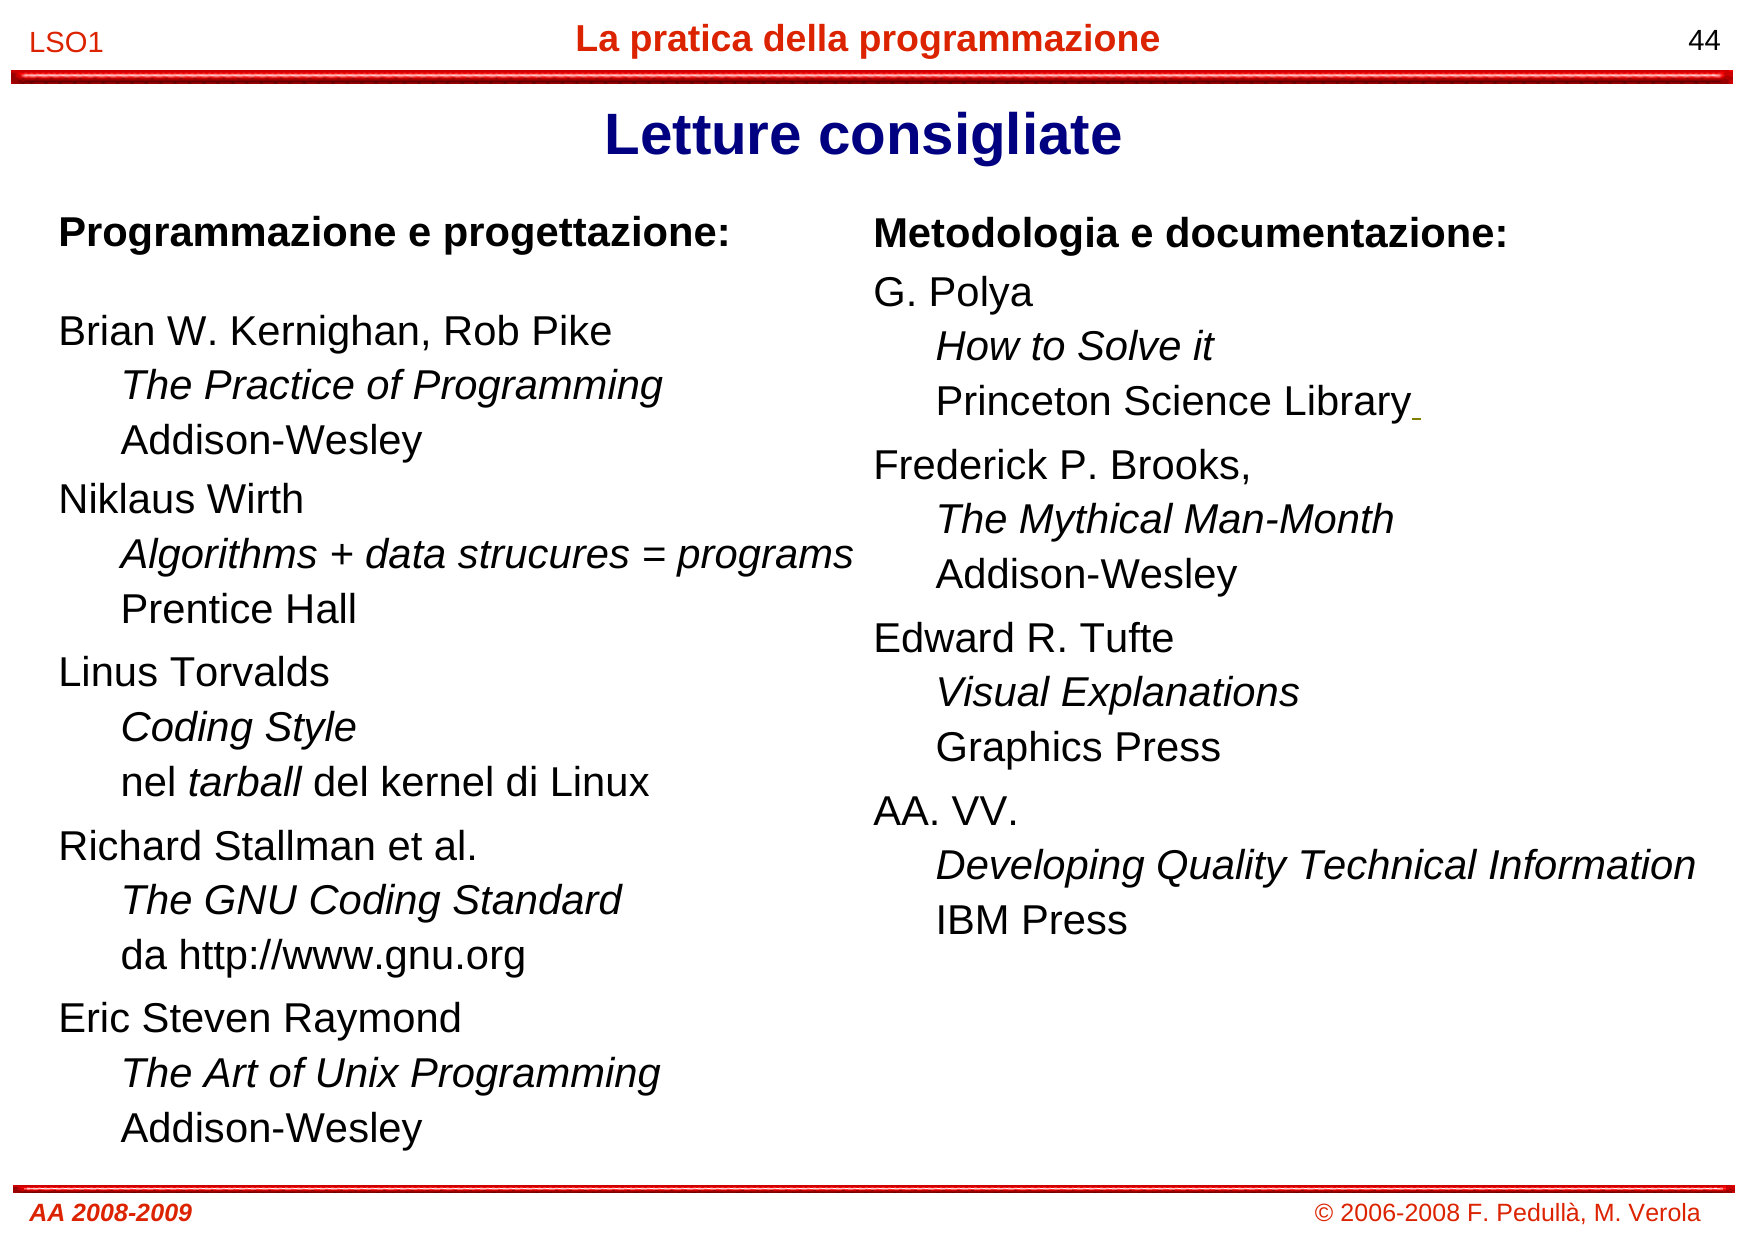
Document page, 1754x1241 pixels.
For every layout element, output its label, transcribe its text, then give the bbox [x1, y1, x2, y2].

picture [11, 70, 1733, 84]
picture [13, 1185, 1735, 1193]
list Metodologia e documentazione: G. Polya How to Solve it Princeton Science Library Frederick P. Brooks, The Mythical Man-Month Addison-Wesley Edward R. Tufte Visual Explanations Graphics Press AA. VV. Developing Quality Technical Information IBM Press [873, 209, 1730, 1168]
list Programmazione e progettazione: Brian W. Kernighan, Rob Pike The Practice of Programming Addison-Wesley Niklaus Wirth Algorithms + data strucures = programs Prentice Hall Linus Torvalds Coding Style nel tarball del kernel di Linux Richard Stallman et al. The GNU Coding Standard da http://www.gnu.org Eric Steven Raymond The Art of Unix Programming Addison-Wesley [58, 209, 873, 1153]
text_box Letture consigliate [392, 98, 1336, 187]
